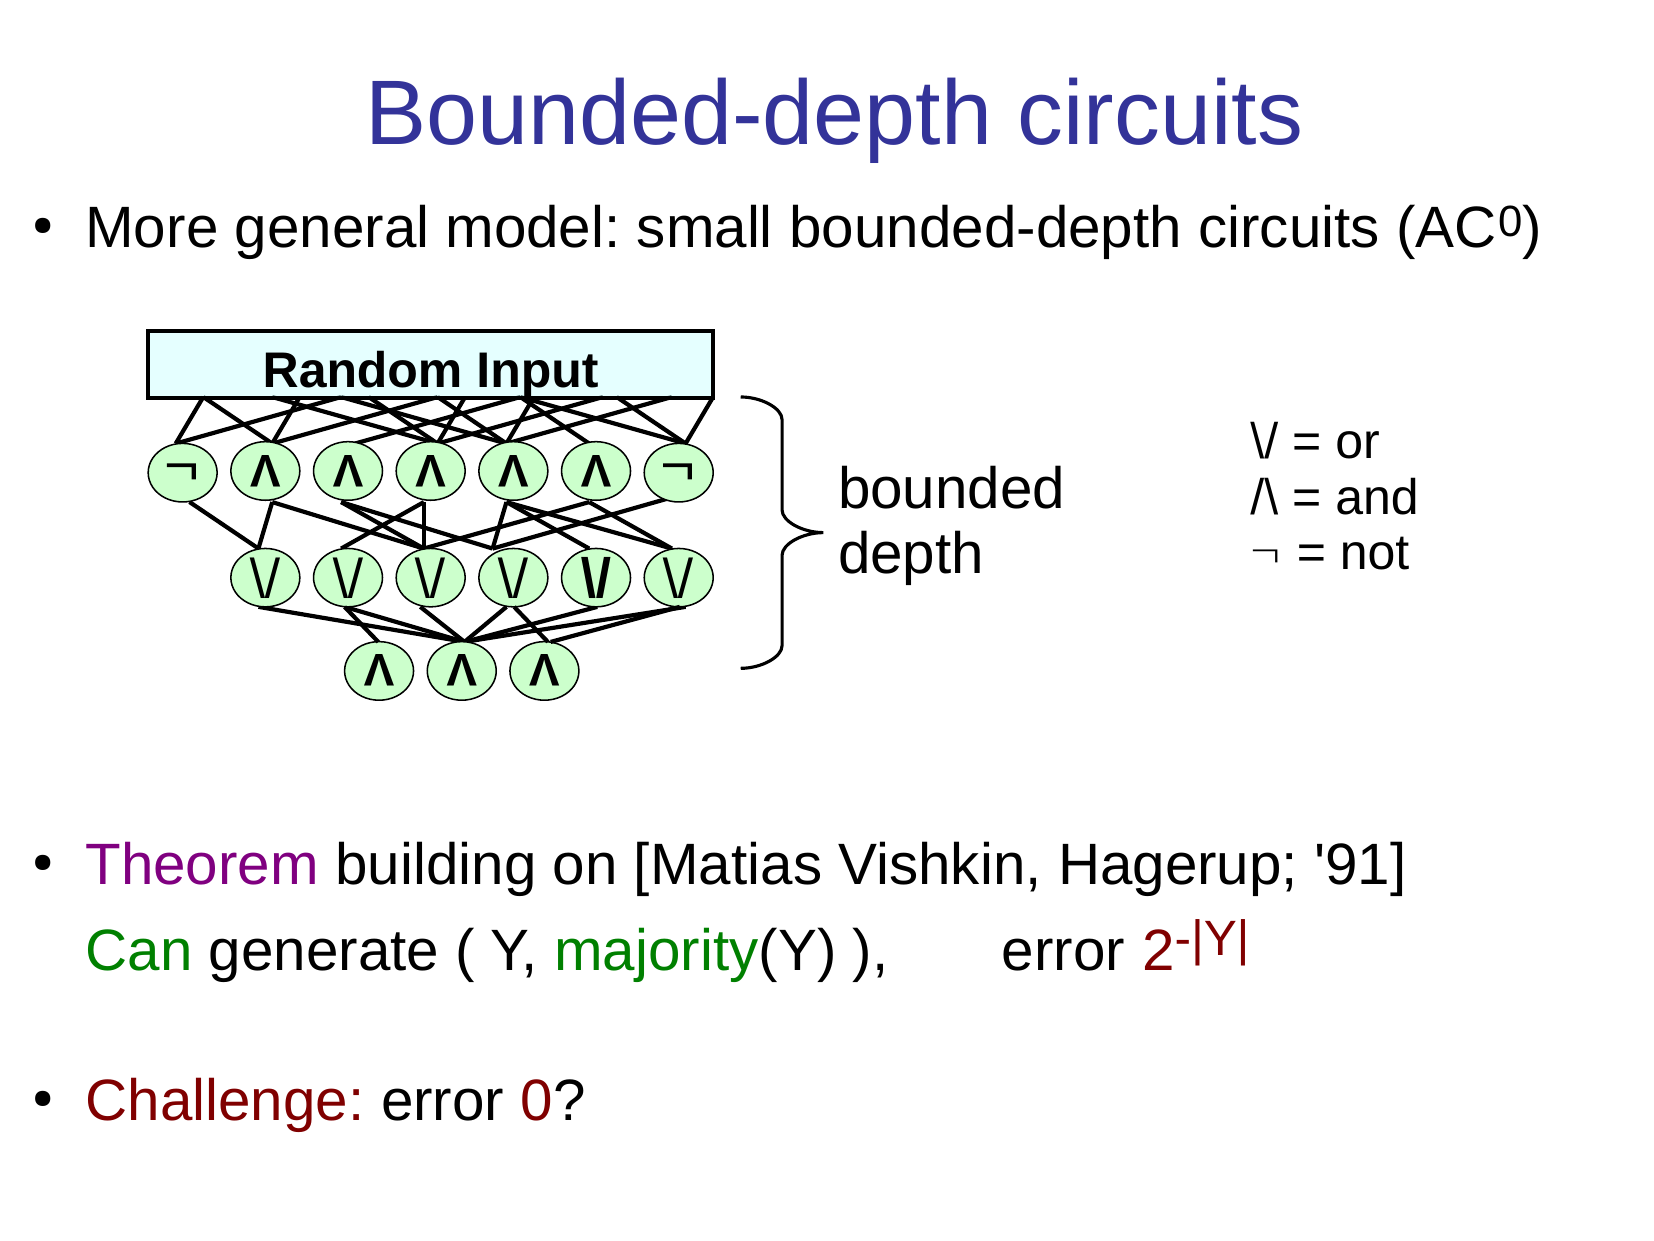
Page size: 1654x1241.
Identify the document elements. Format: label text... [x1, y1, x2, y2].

text_box /\ [313, 548, 383, 607]
text_box V [509, 641, 579, 701]
text_box V [478, 441, 548, 501]
text_box /\ [561, 548, 631, 607]
text_box /\ [230, 548, 300, 607]
list More general model: small bounded-depth circuits (AC0) Theorem building on [Matias Vishkin, Hagerup; '91] Can generate ( Y, majority(Y) ), error 2-|Y| Challenge: error 0? [0, 187, 1654, 1238]
text_box \/ = or /\ = and  = not [1235, 405, 1461, 594]
text_box V [230, 441, 300, 501]
text_box /\ [396, 548, 466, 607]
text_box /\ [644, 548, 714, 607]
text_box V [344, 641, 414, 701]
text_box Random Input [148, 330, 714, 398]
text_box V [561, 441, 631, 501]
title Bounded-depth circuits [131, 0, 1538, 226]
text_box V [427, 641, 497, 701]
text_box  [644, 443, 714, 502]
text_box /\ [478, 548, 548, 607]
text_box  [148, 443, 218, 502]
text_box V [396, 441, 466, 501]
text_box bounded depth [823, 447, 1127, 594]
text_box V [313, 441, 383, 501]
